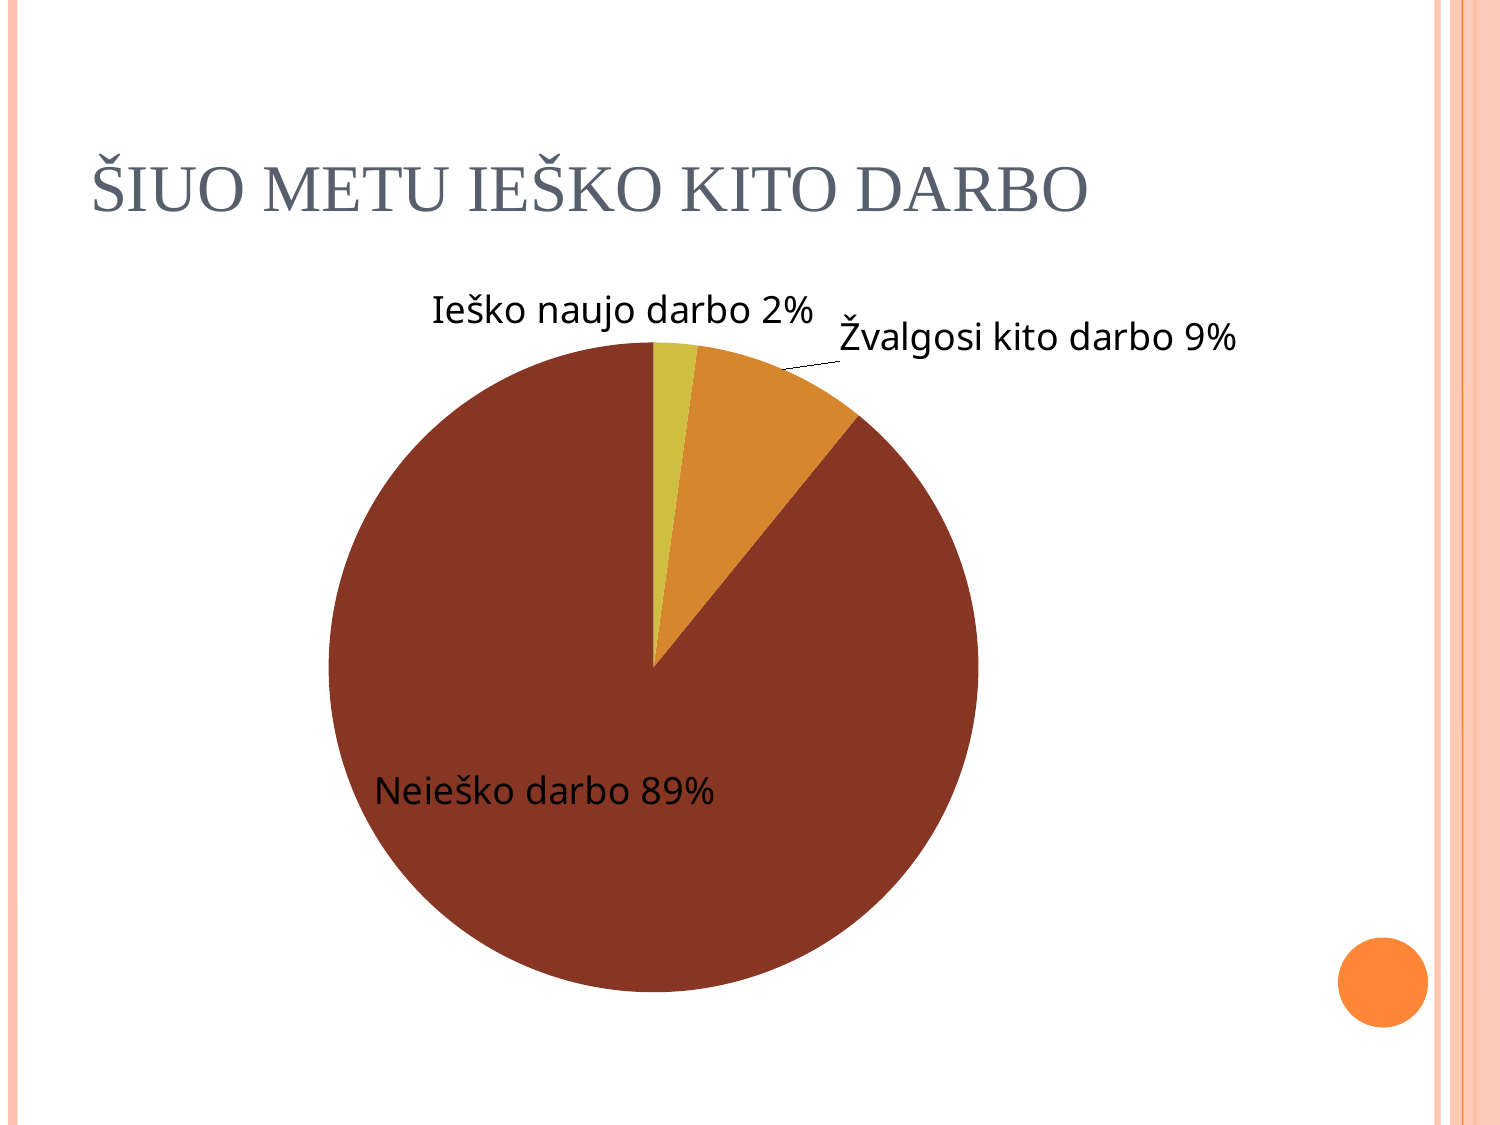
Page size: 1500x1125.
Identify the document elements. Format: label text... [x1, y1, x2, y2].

title Šiuo metu ieško kito darbo [75, 45, 1300, 233]
chart [75, 262, 1300, 1062]
